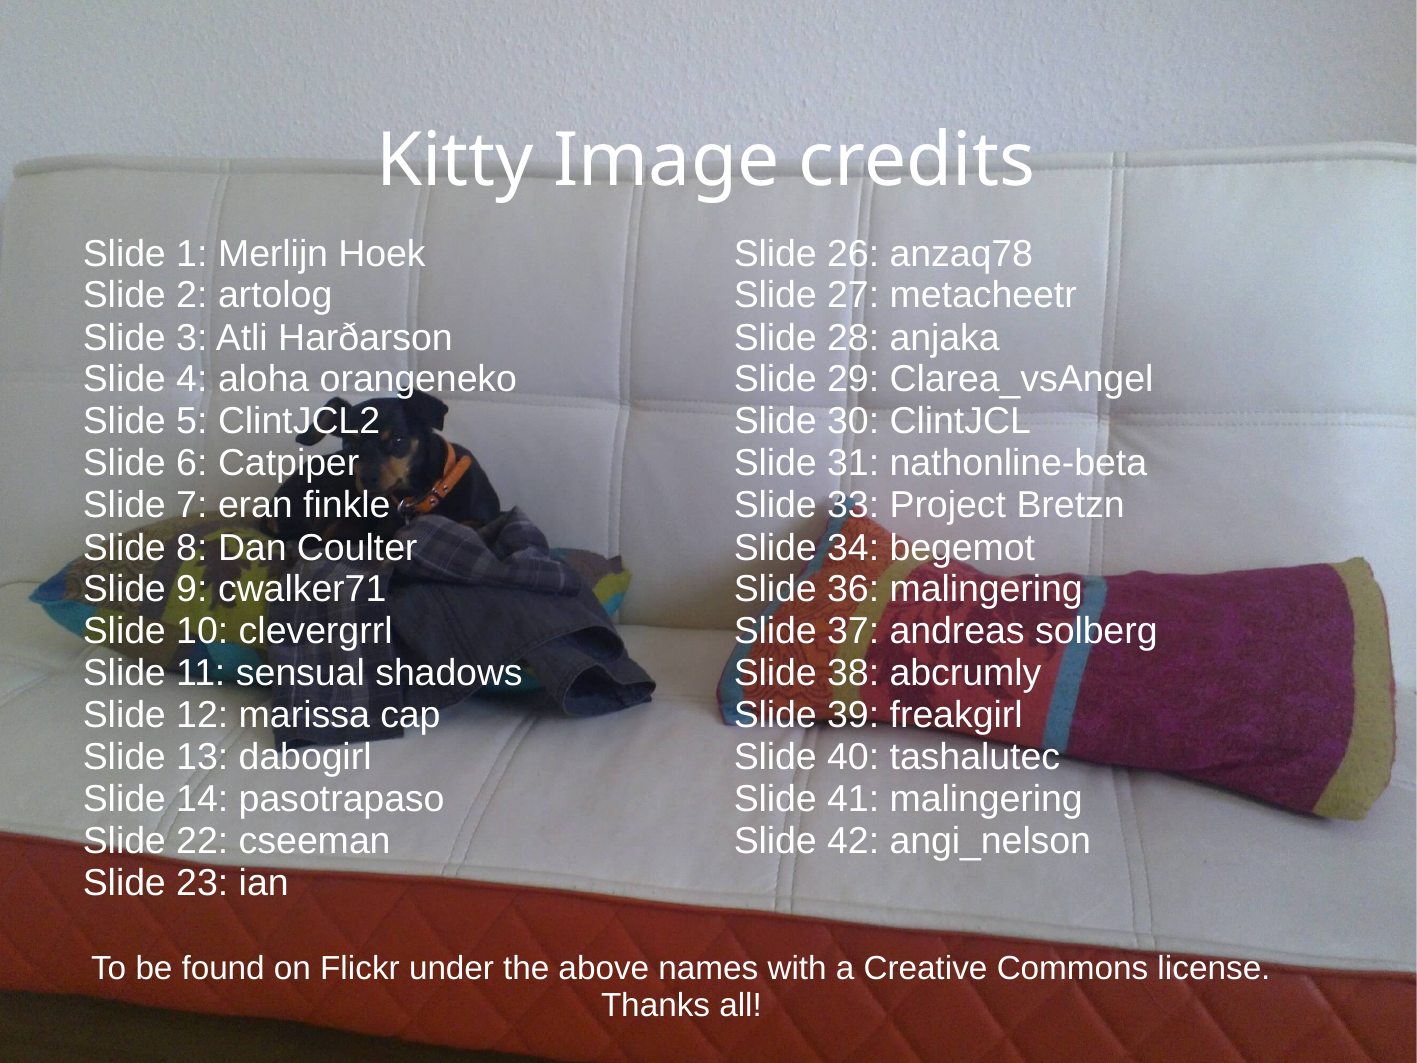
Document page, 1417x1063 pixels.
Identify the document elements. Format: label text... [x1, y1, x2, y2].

text_box To be found on Flickr under the above names with a Creative Commons license. Thanks all! [53, 941, 1311, 1031]
text_box Kitty Image credits [68, 97, 1344, 218]
picture [0, 0, 1417, 1063]
text_box Slide 1: Merlijn Hoek Slide 2: artolog Slide 3: Atli Harðarson Slide 4: aloha orangeneko Slide 5: ClintJCL2 Slide 6: Catpiper Slide 7: eran finkle Slide 8: Dan Coulter Slide 9: cwalker71 Slide 10: clevergrrl Slide 11: sensual shadows Slide 12: marissa cap Slide 13: dabogirl Slide 14: pasotrapaso Slide 22: cseeman Slide 23: ian [68, 224, 692, 912]
text_box Slide 26: anzaq78 Slide 27: metacheetr Slide 28: anjaka Slide 29: Clarea_vsAngel Slide 30: ClintJCL Slide 31: nathonline-beta Slide 33: Project Bretzn Slide 34: begemot Slide 36: malingering Slide 37: andreas solberg Slide 38: abcrumly Slide 39: freakgirl Slide 40: tashalutec Slide 41: malingering Slide 42: angi_nelson [719, 224, 1343, 870]
